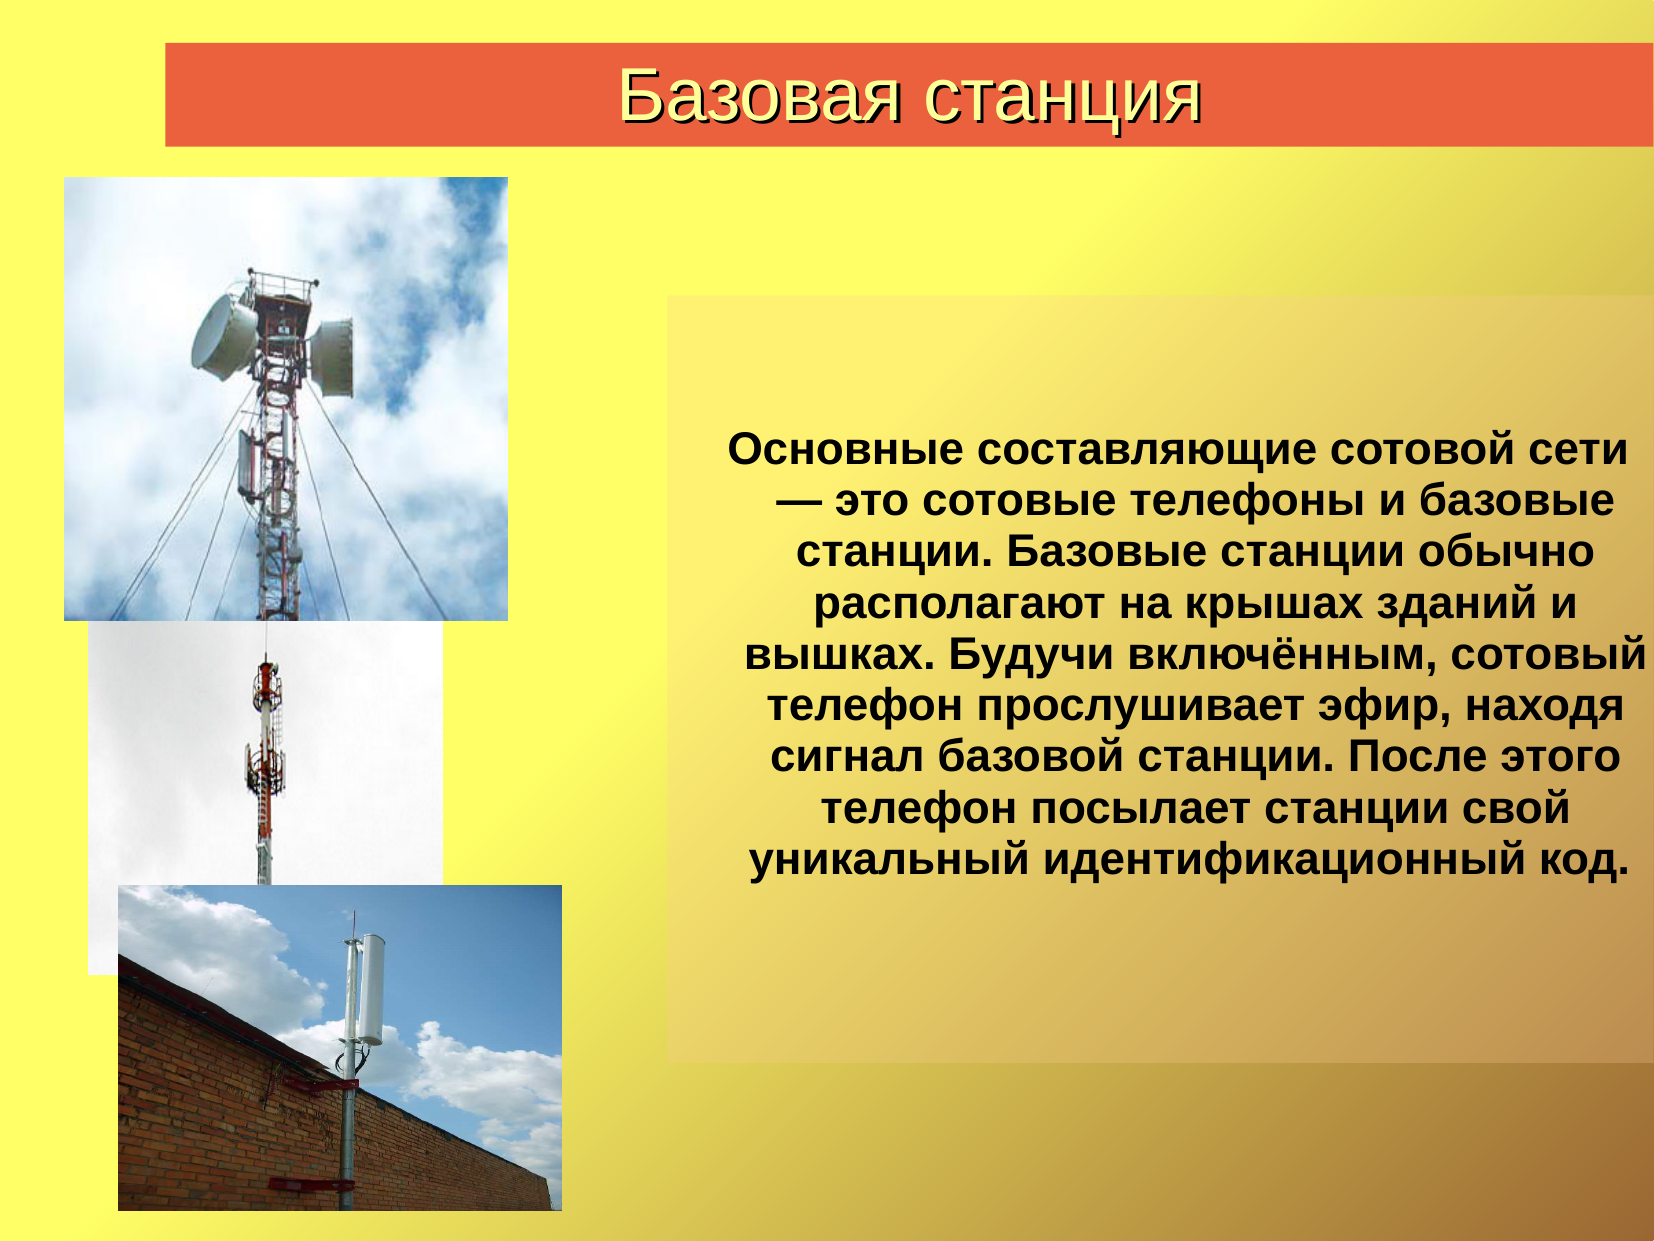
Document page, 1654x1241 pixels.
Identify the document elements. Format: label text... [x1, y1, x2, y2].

picture [64, 177, 562, 1211]
subtitle Основные составляющие сотовой сети — это cотовые телефоны и базовые станции. Базовые станции обычно располагают на крышах зданий и вышках. Будучи включённым, сотовый телефон прослушивает эфир, находя сигнал базовой станции. После этого телефон посылает станции свой уникальный идентификационный код. [667, 295, 1654, 1063]
title Базовая станция [165, 42, 1654, 147]
